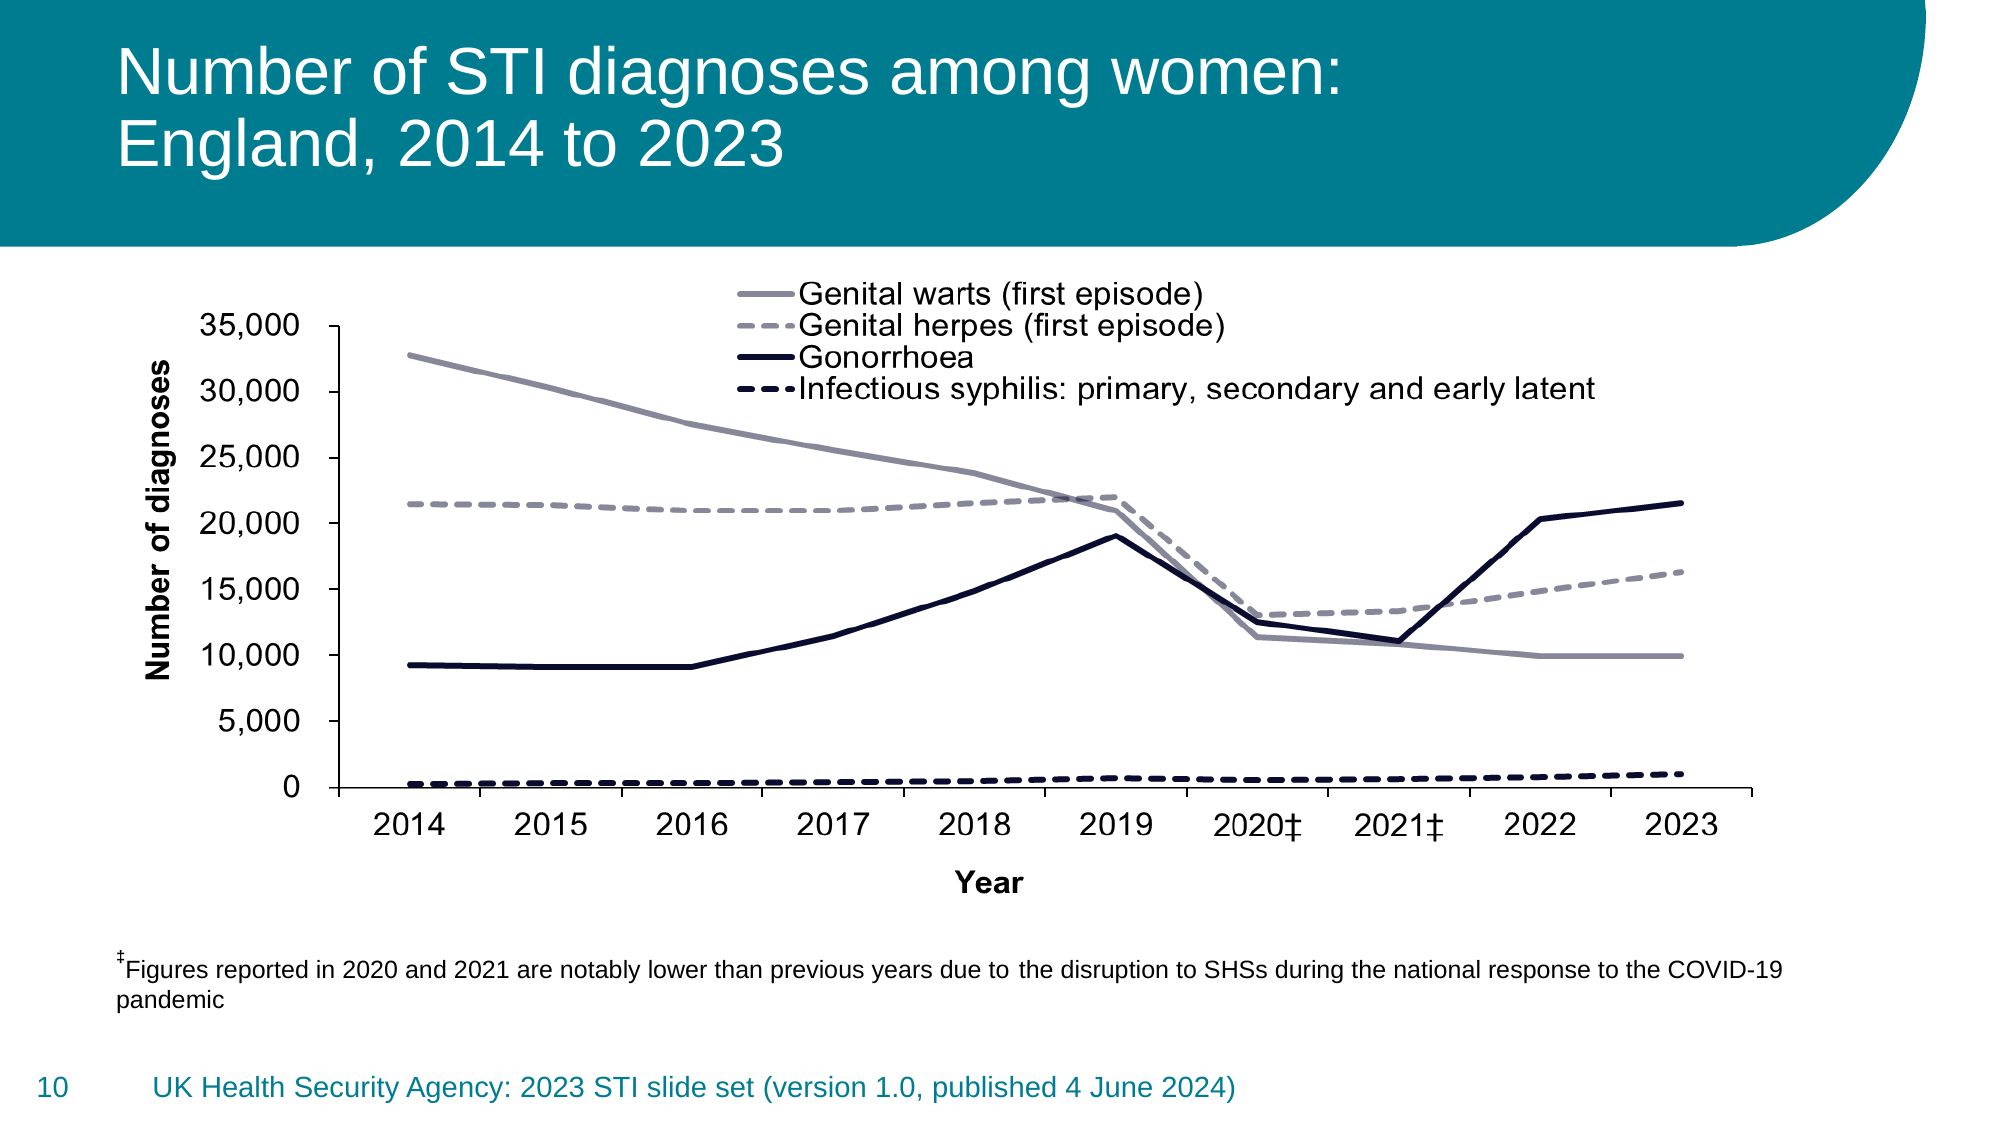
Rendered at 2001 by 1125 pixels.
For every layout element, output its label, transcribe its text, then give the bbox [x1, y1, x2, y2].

title Number of STI diagnoses among women: England, 2014 to 2023 [101, 29, 1747, 189]
text_box [21, 1056, 120, 1117]
picture [133, 260, 1784, 904]
text_box UK Health Security Agency: 2023 STI slide set (version 1.0, published 4 June 2024) [137, 1056, 1780, 1116]
text_box ‡Figures reported in 2020 and 2021 are notably lower than previous years due to the disruption to SHSs during the national response to the COVID-19 pandemic [101, 939, 1911, 1021]
